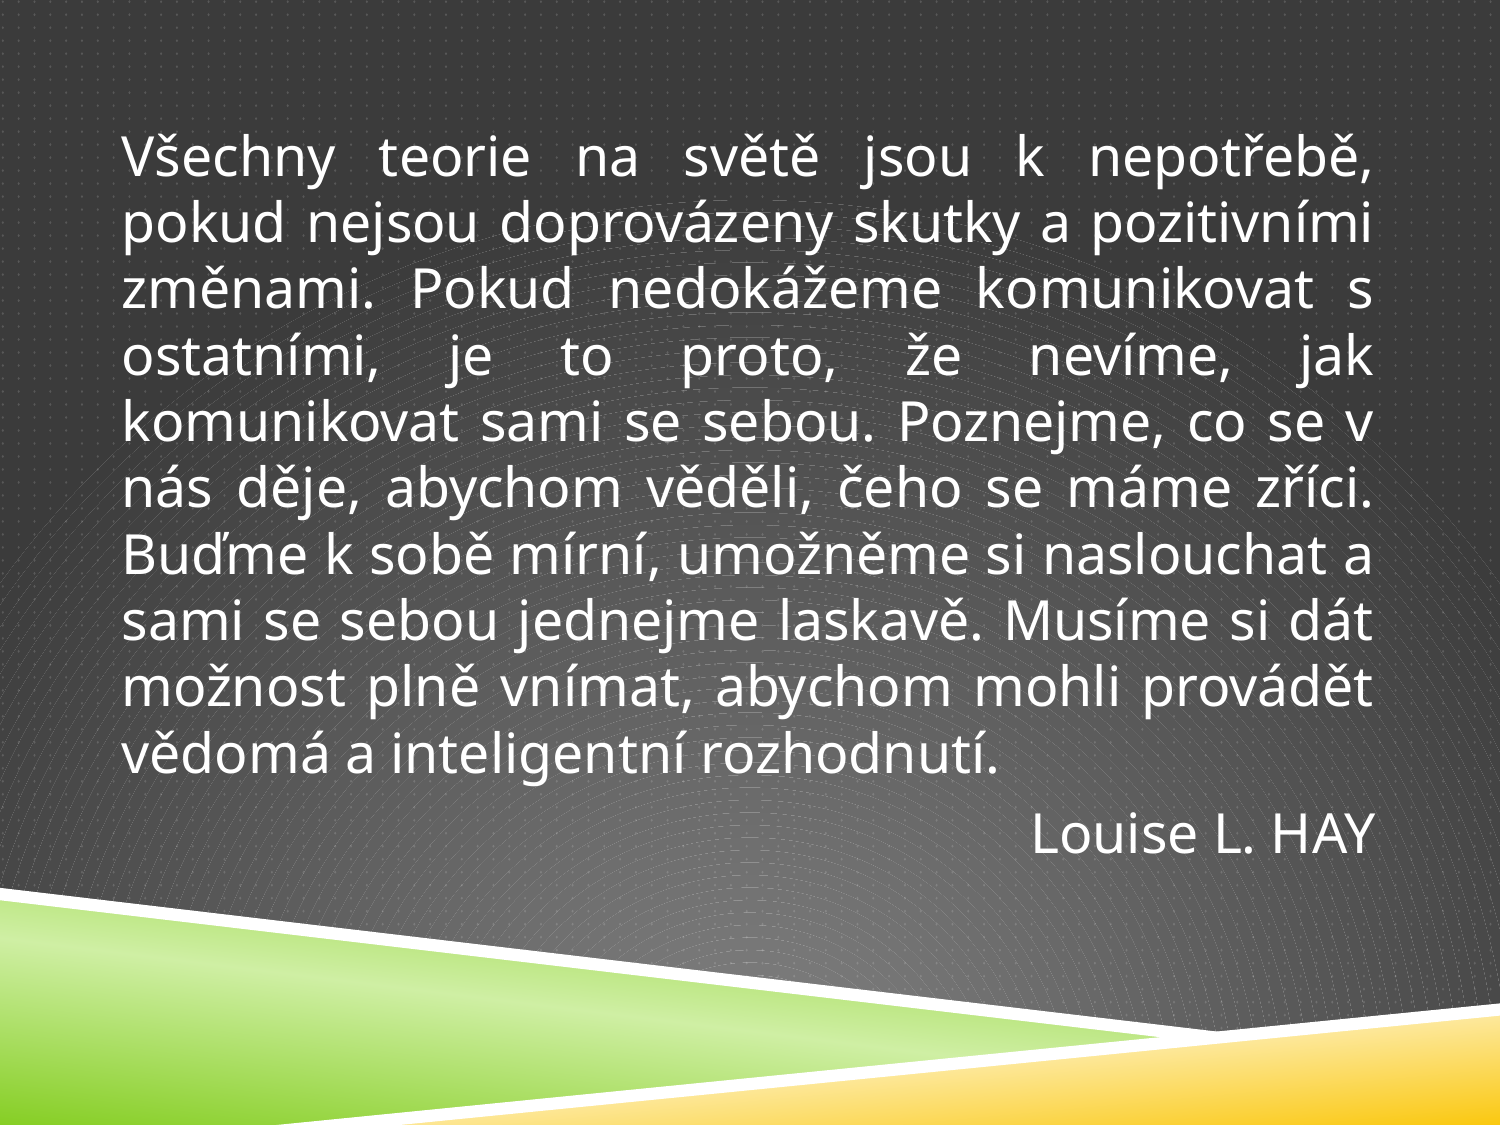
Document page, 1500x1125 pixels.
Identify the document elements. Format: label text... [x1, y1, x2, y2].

list Všechny teorie na světě jsou k nepotřebě, pokud nejsou doprovázeny skutky a pozitivními změnami. Pokud nedokážeme komunikovat s ostatními, je to proto, že nevíme, jak komunikovat sami se sebou. Poznejme, co se v nás děje, abychom věděli, čeho se máme zříci. Buďme k sobě mírní, umožněme si naslouchat a sami se sebou jednejme laskavě. Musíme si dát možnost plně vnímat, abychom mohli provádět vědomá a inteligentní rozhodnutí. Louise L. HAY [100, 113, 1376, 882]
